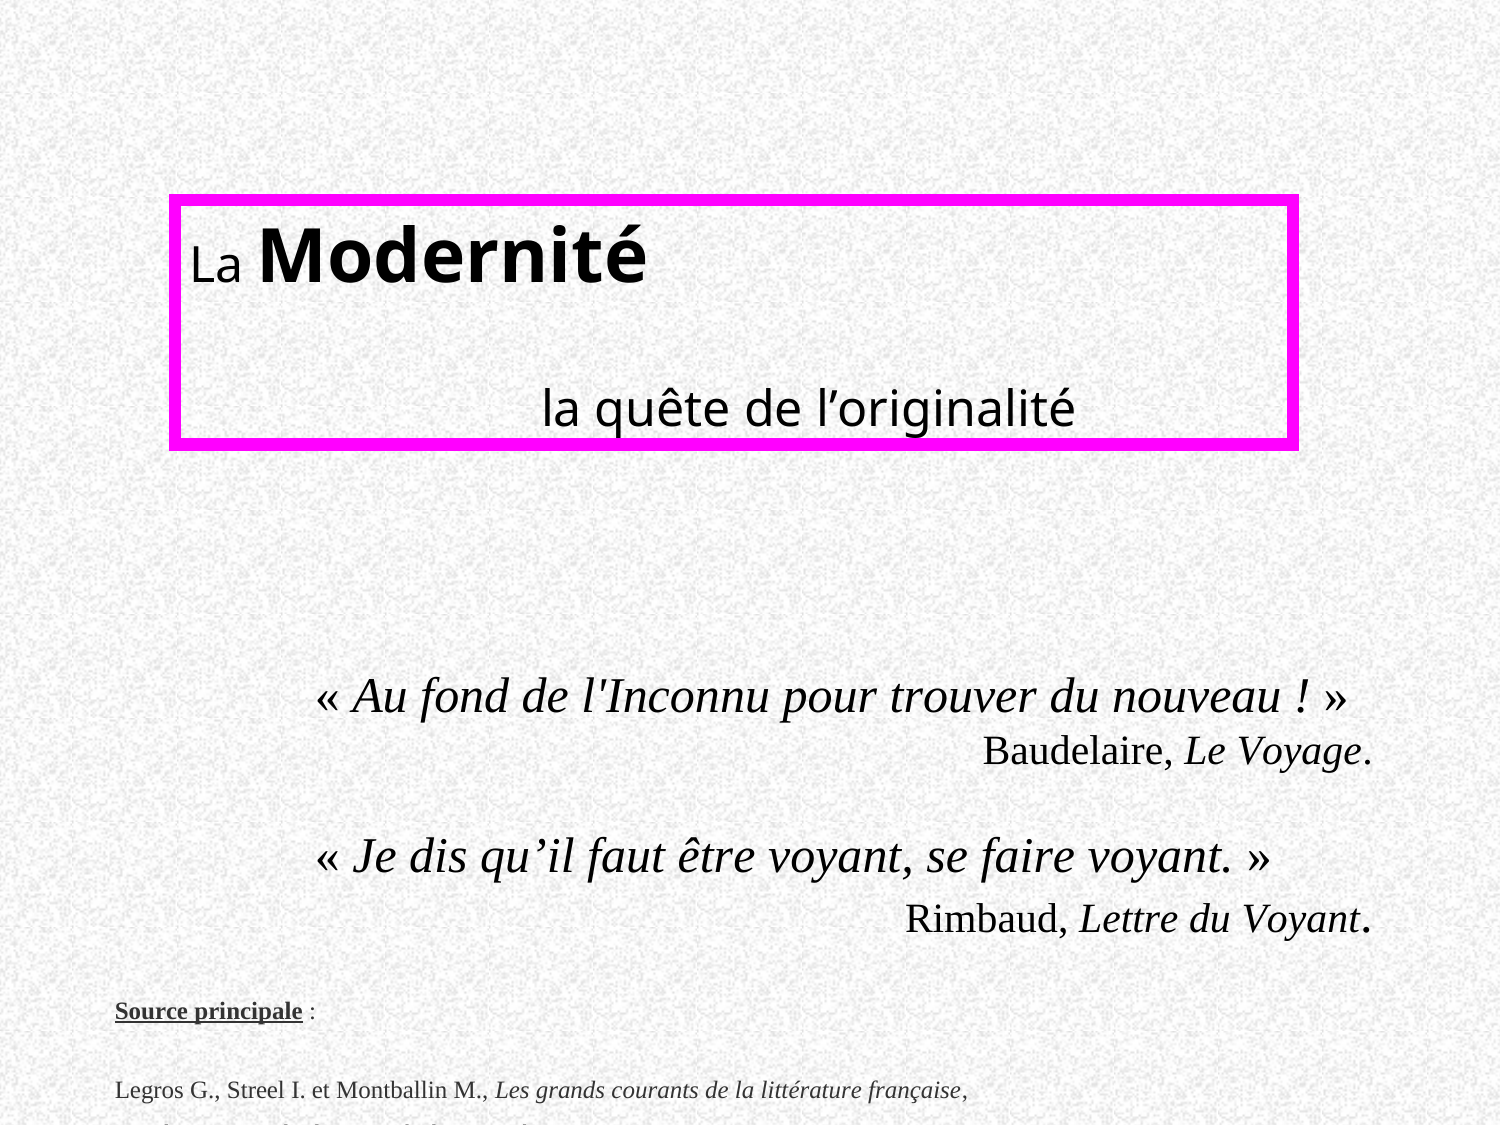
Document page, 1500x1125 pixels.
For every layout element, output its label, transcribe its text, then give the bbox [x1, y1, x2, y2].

text_box La Modernité la quête de l’originalité [174, 200, 1293, 445]
text_box « Au fond de l'Inconnu pour trouver du nouveau ! » Baudelaire, Le Voyage. « Je dis qu’il faut être voyant, se faire voyant. » Rimbaud, Lettre du Voyant. [299, 655, 1388, 951]
text_box Source principale : Legros G., Streel I. et Montballin M., Les grands courants de la littérature française, Actualquarto, SA Ed. Altiora Averbode, 2003. isbn : 90-317-1970-6 [99, 975, 1026, 1125]
picture [0, 0, 1500, 1125]
